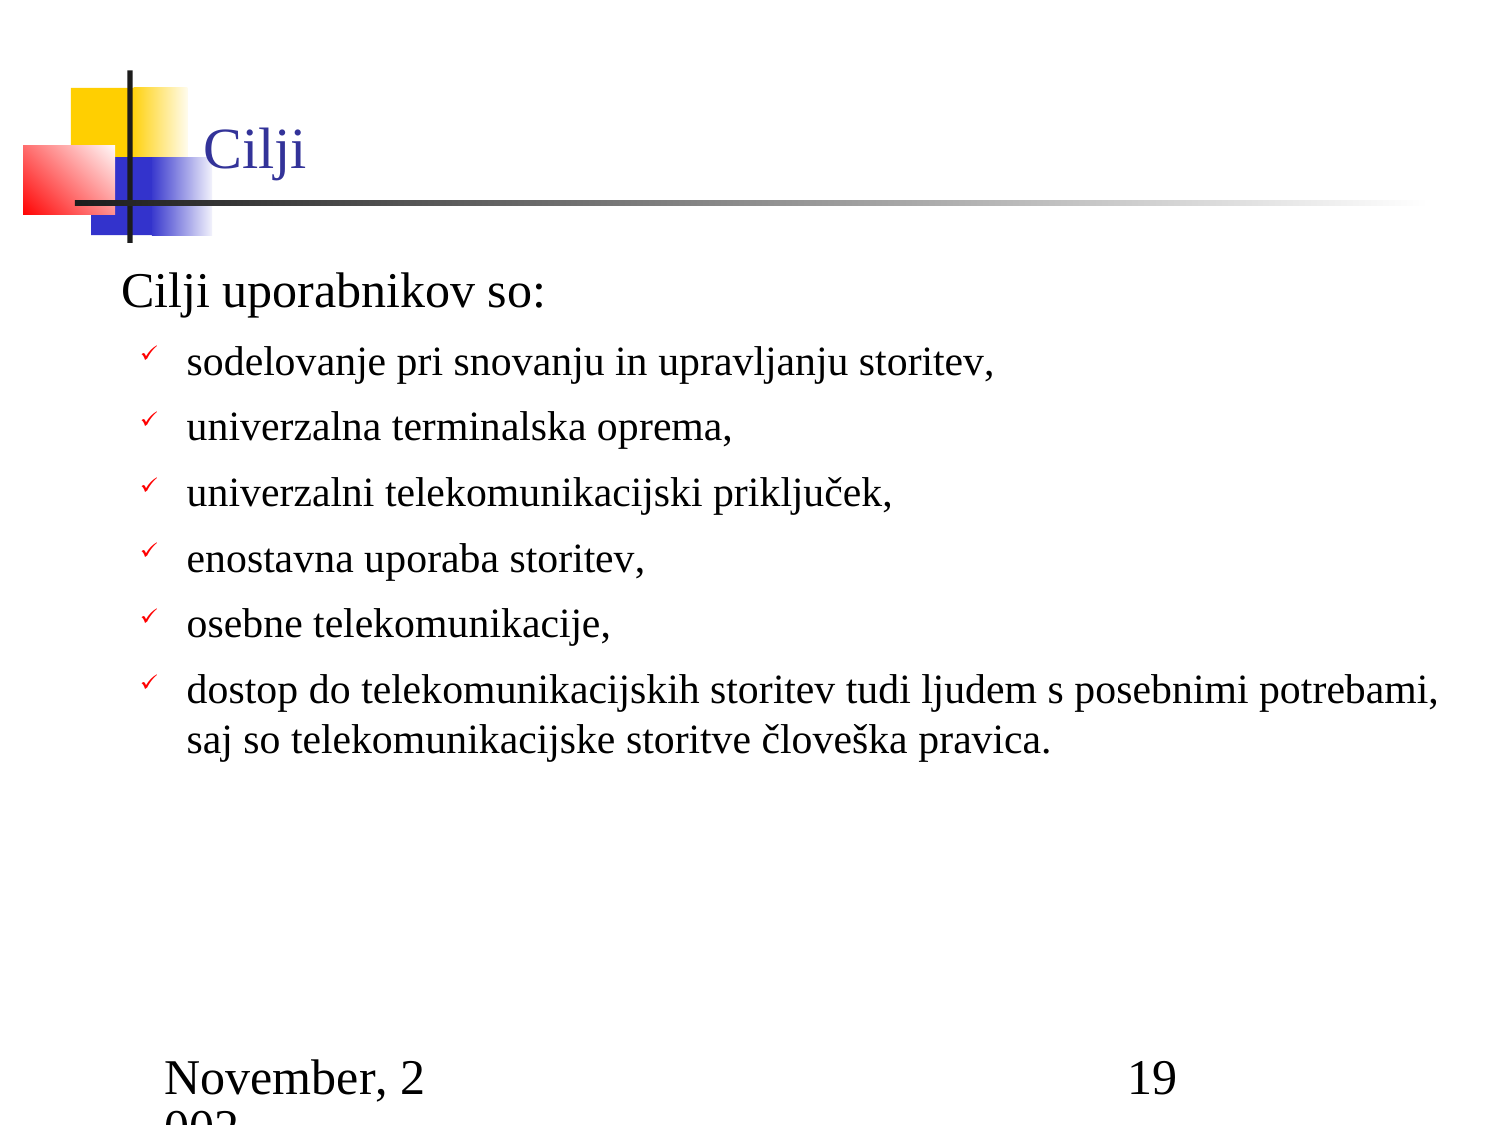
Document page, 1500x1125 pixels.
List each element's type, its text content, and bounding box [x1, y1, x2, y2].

title Cilji [188, 101, 1468, 188]
list Cilji uporabnikov so: sodelovanje pri snovanju in upravljanju storitev, univerzalna terminalska oprema, univerzalni telekomunikacijski priključek, enostavna uporaba storitev, osebne telekomunikacije, dostop do telekomunikacijskih storitev tudi ljudem s posebnimi potrebami, saj so telekomunikacijske storitve človeška pravica. [50, 249, 1469, 1007]
